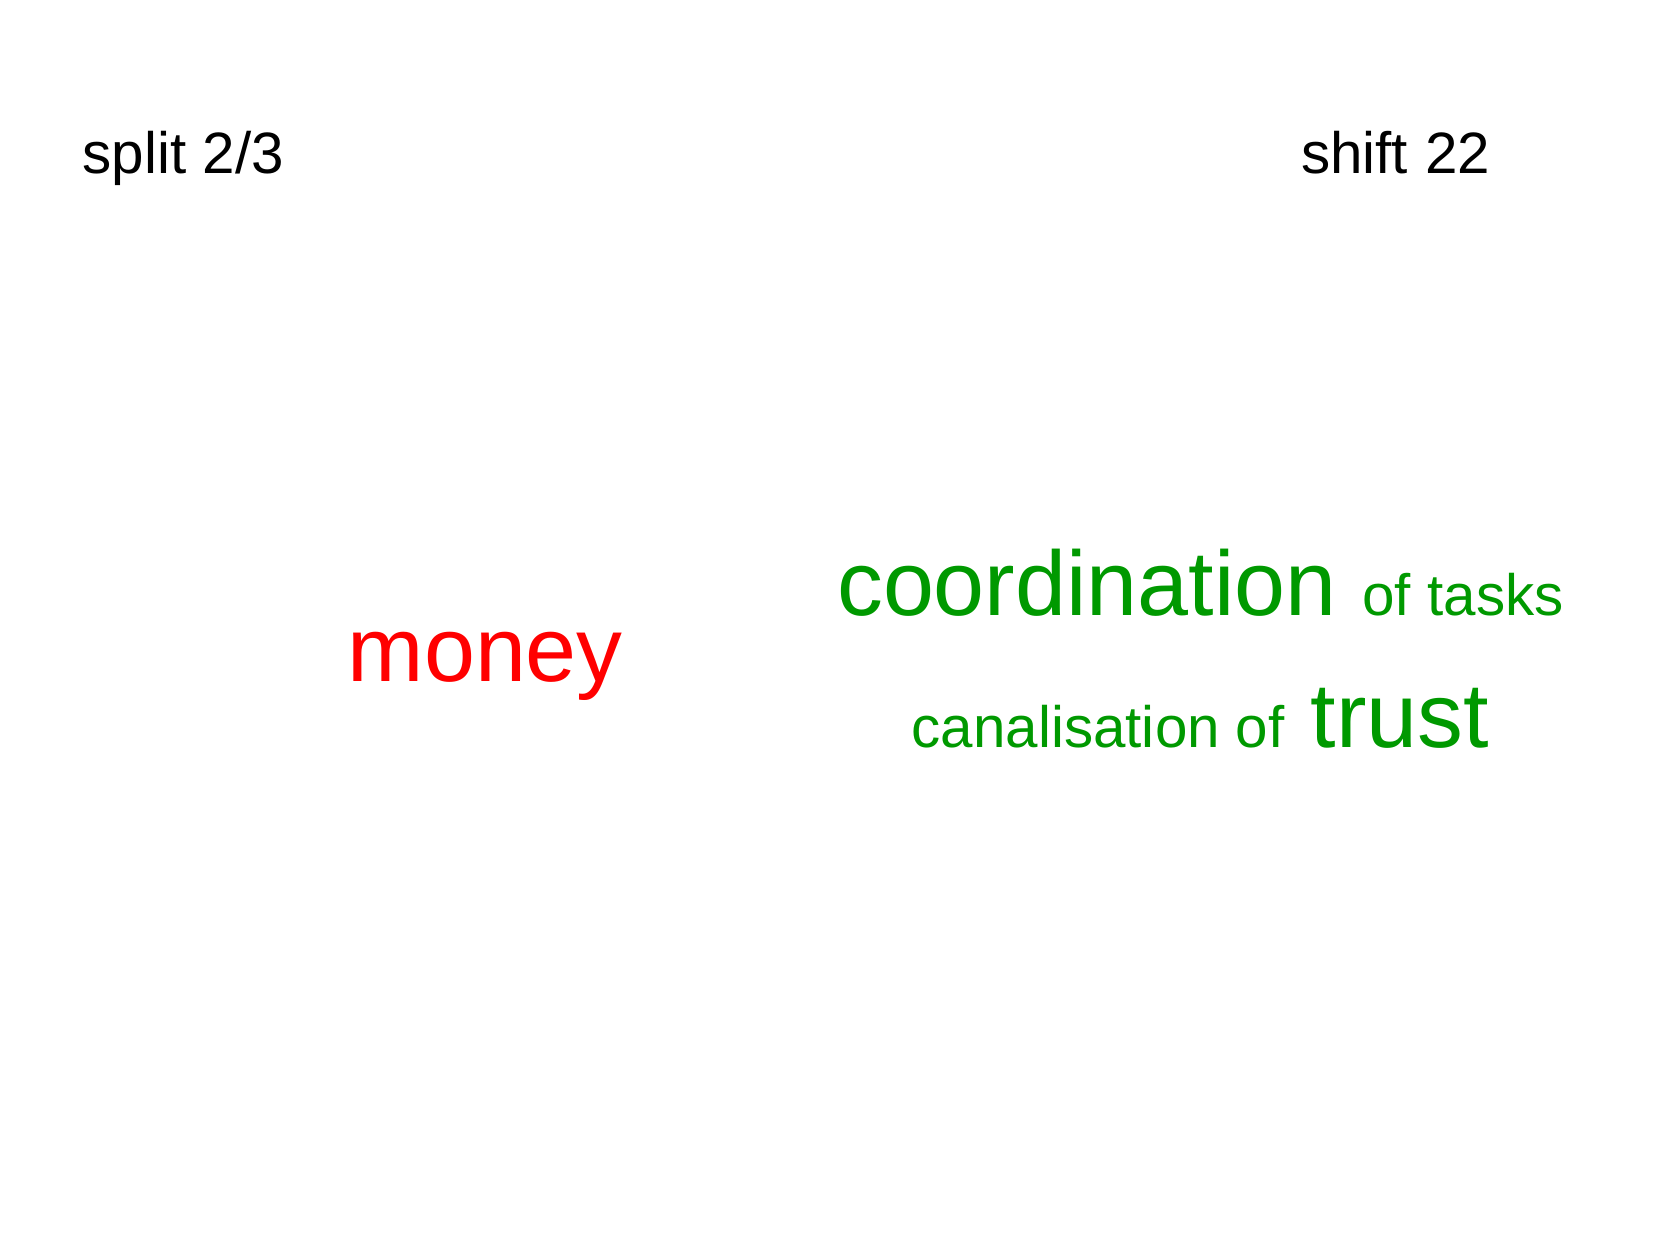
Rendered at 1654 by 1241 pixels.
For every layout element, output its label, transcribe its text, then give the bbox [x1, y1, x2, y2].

list coordination of tasks canalisation of trust [760, 290, 1571, 1010]
list money [60, 290, 760, 1010]
title shift [767, 49, 1409, 257]
title split 2/3 [82, 49, 767, 257]
title 22 [1425, 49, 1572, 257]
